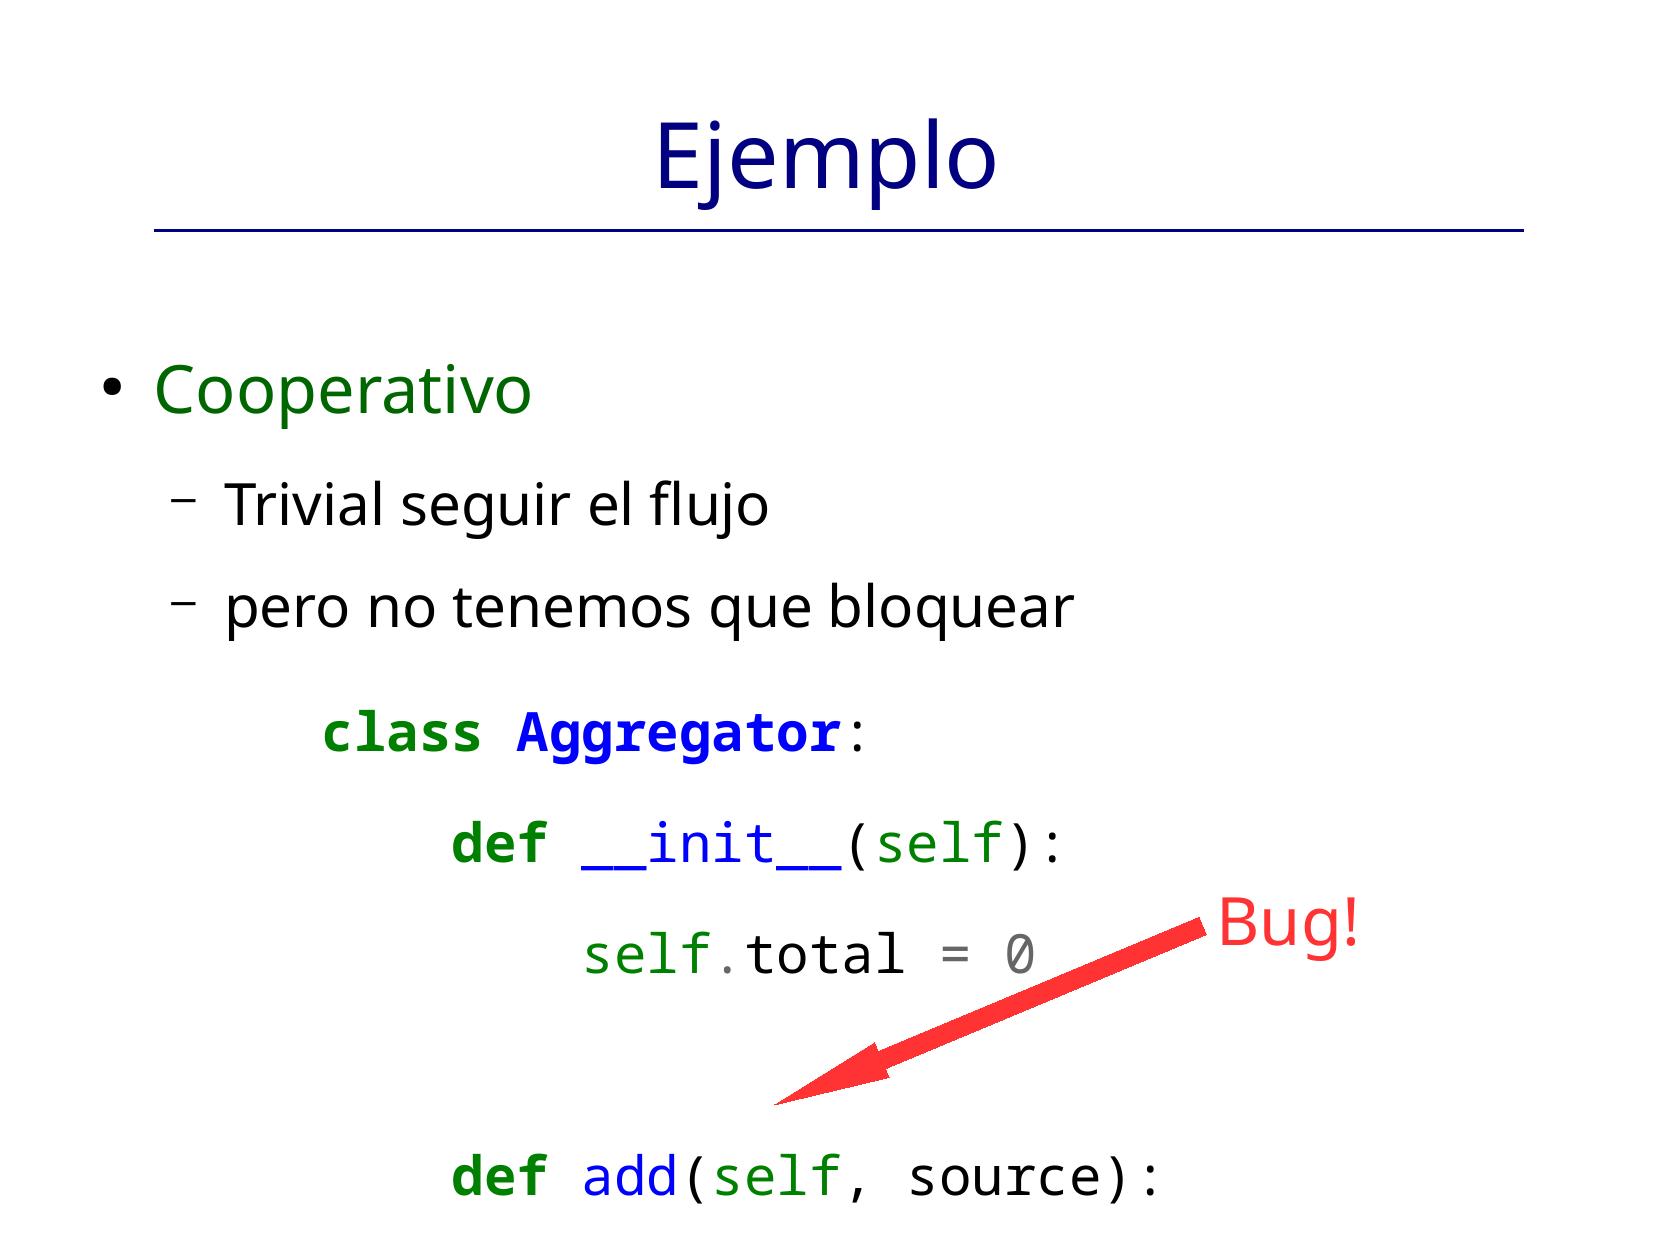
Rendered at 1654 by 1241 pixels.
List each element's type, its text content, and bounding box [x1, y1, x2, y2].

title Ejemplo [82, 49, 1571, 257]
list Cooperativo Trivial seguir el flujo pero no tenemos que bloquear [82, 342, 1571, 1216]
text_box class Aggregator: def __init__(self): self.total = 0 def add(self, source): delta = source.get_extra() self.total += delta [307, 649, 1421, 1207]
